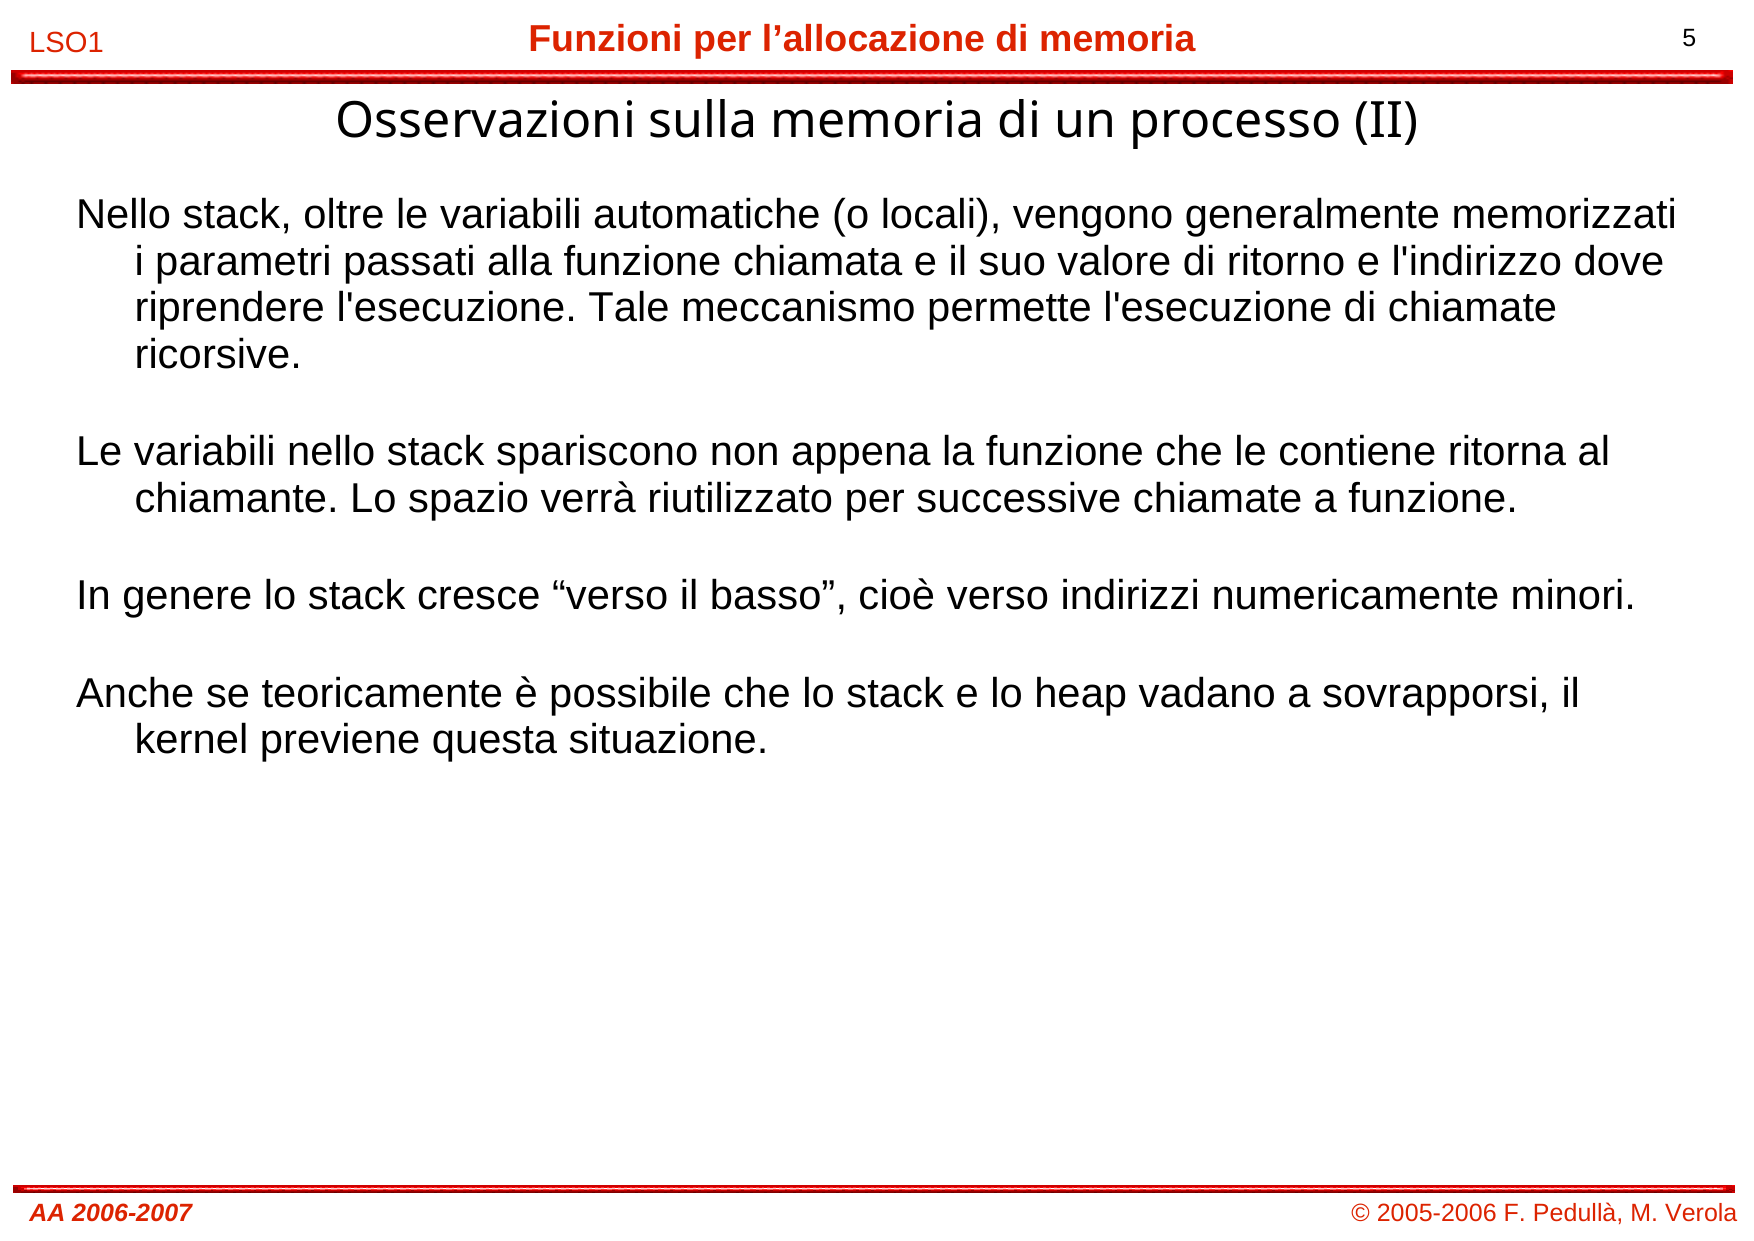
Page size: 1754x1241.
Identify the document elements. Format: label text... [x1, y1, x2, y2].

picture [13, 1185, 1735, 1193]
list Nello stack, oltre le variabili automatiche (o locali), vengono generalmente memorizzati i parametri passati alla funzione chiamata e il suo valore di ritorno e l'indirizzo dove riprendere l'esecuzione. Tale meccanismo permette l'esecuzione di chiamate ricorsive. Le variabili nello stack spariscono non appena la funzione che le contiene ritorna al chiamante. Lo spazio verrà riutilizzato per successive chiamate a funzione. In genere lo stack cresce “verso il basso”, cioè verso indirizzi numericamente minori. Anche se teoricamente è possibile che lo stack e lo heap vadano a sovrapporsi, il kernel previene questa situazione. [58, 183, 1696, 877]
title Osservazioni sulla memoria di un processo (II) [243, 72, 1511, 168]
picture [11, 70, 1733, 84]
